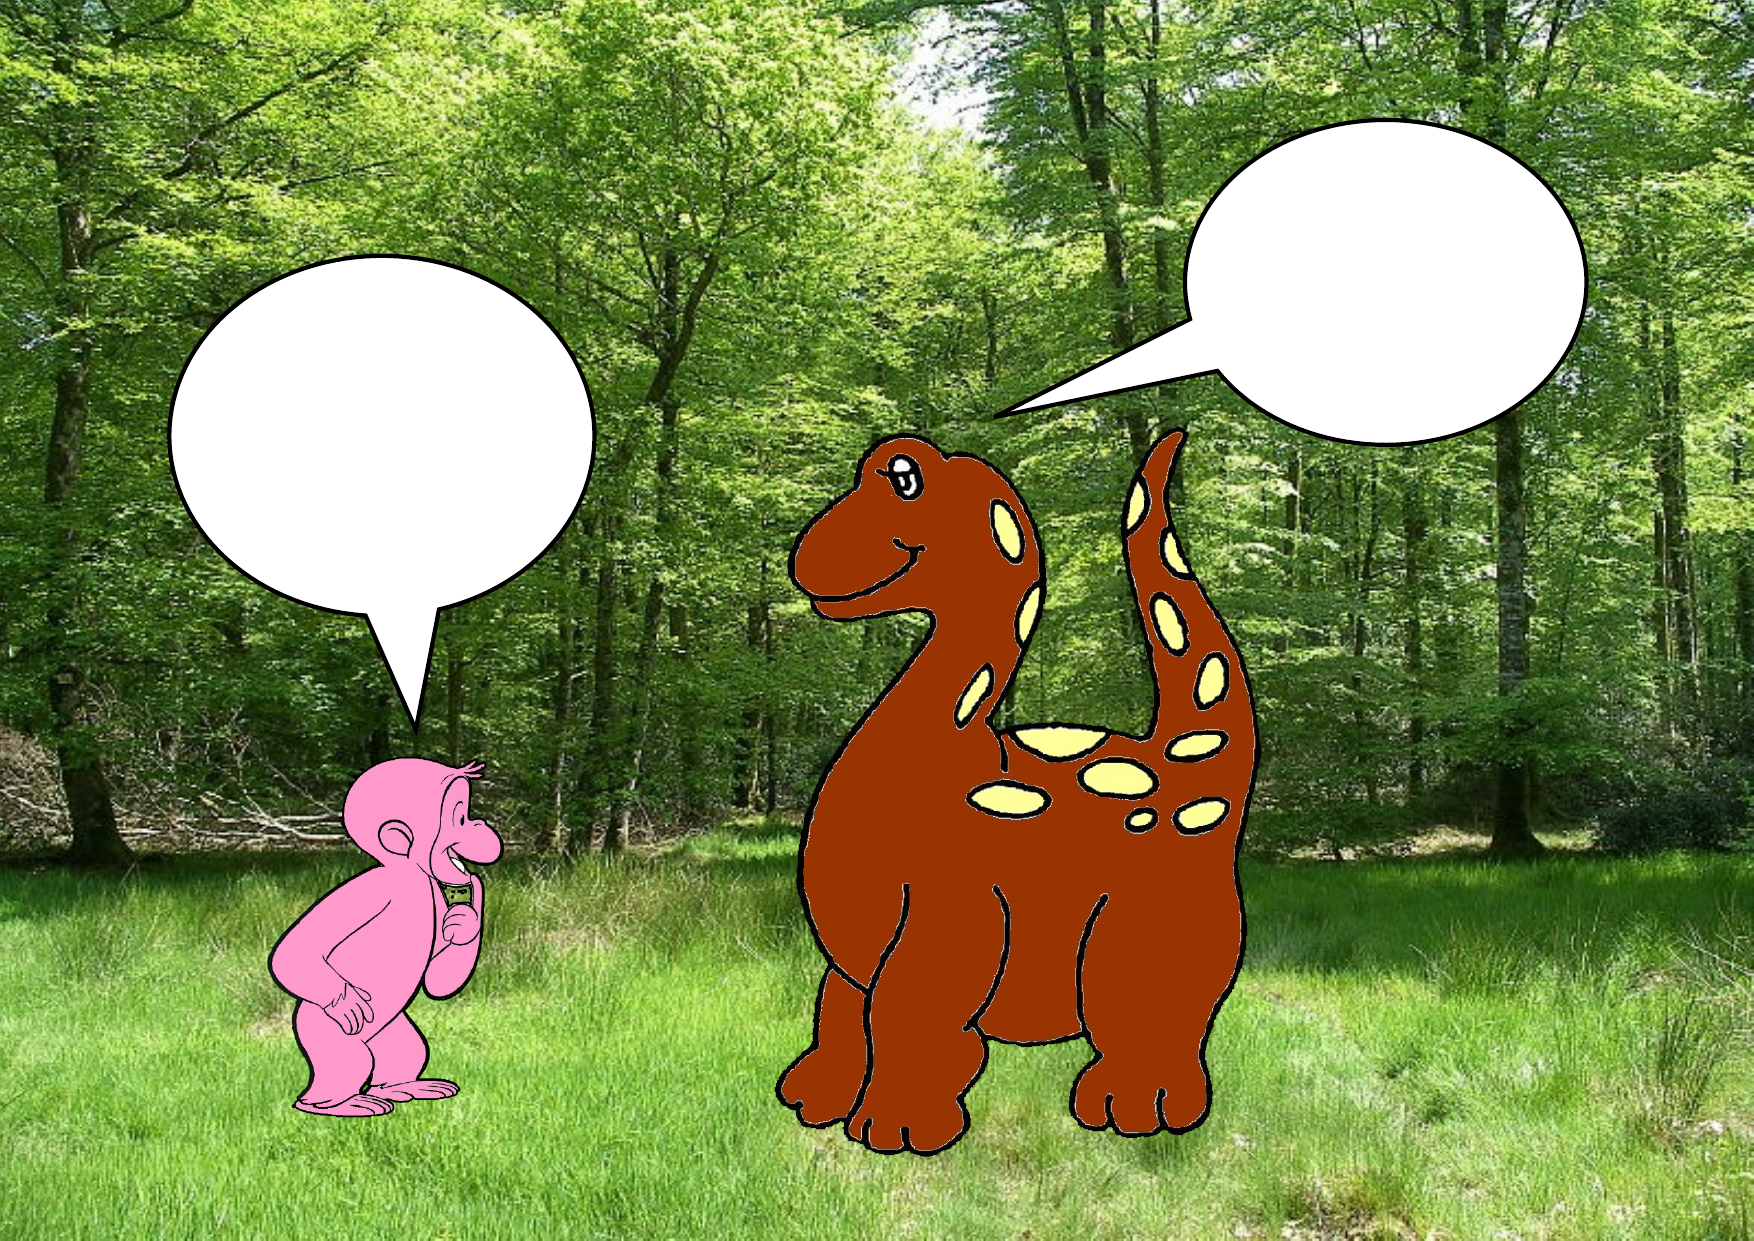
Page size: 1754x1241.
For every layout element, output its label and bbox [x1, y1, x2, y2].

text_box [169, 255, 595, 730]
picture [0, 0, 1754, 1241]
text_box [993, 119, 1587, 445]
